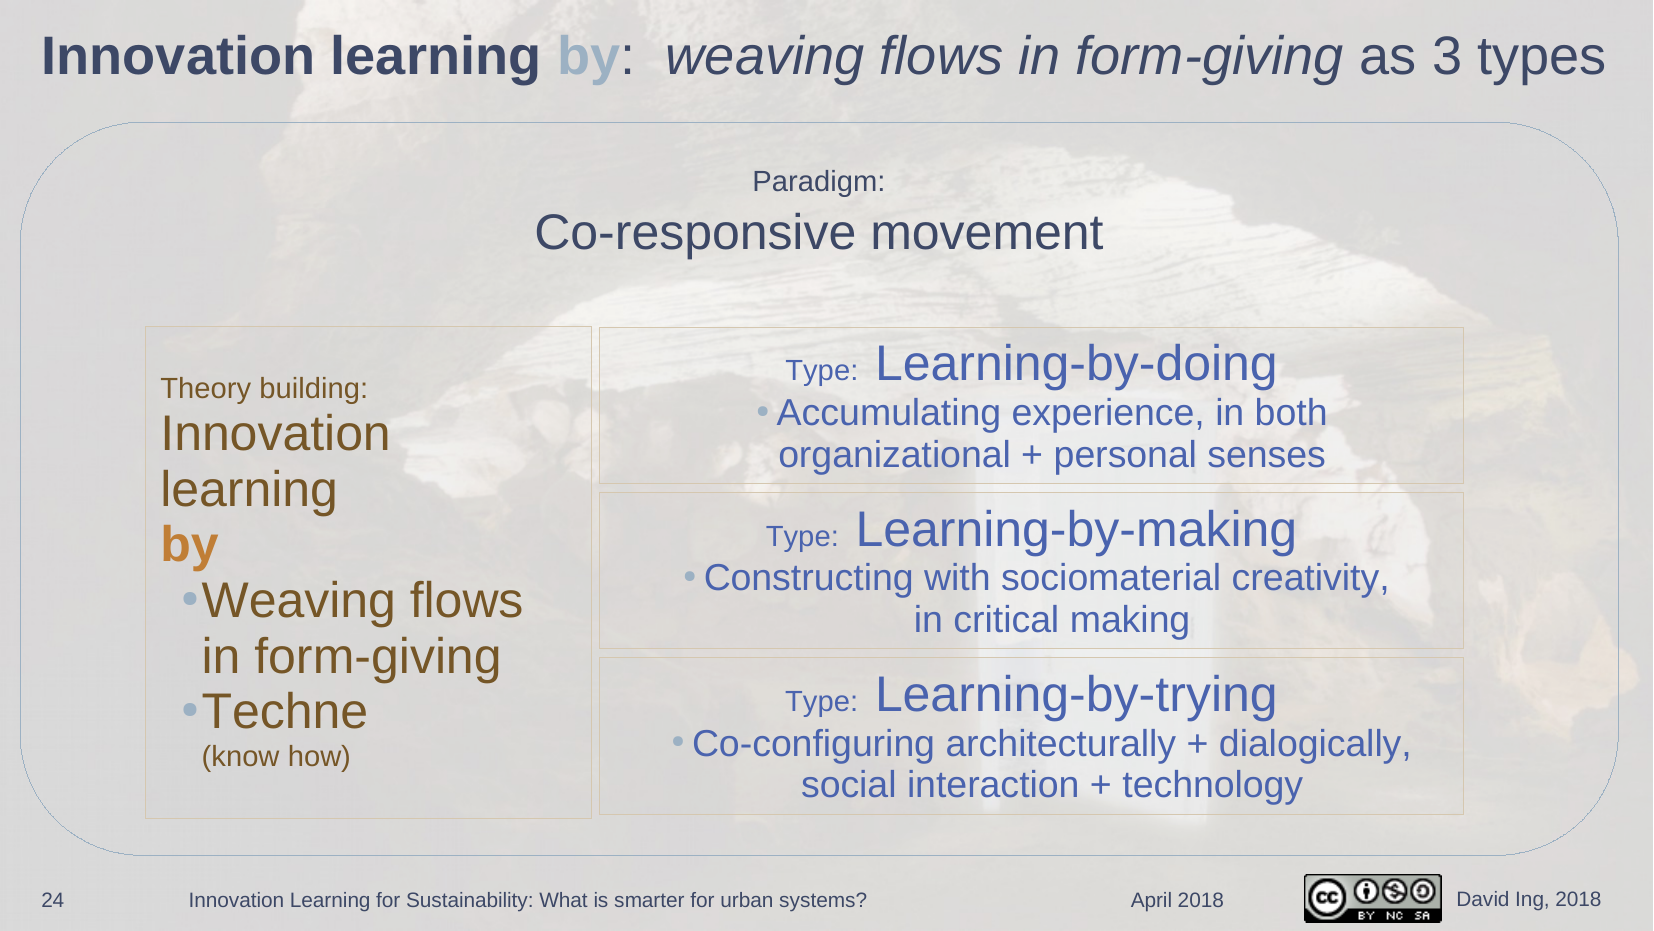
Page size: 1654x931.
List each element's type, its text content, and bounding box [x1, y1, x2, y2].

text_box Paradigm: Co-responsive movement [20, 122, 1619, 856]
picture [1304, 874, 1442, 923]
text_box Type: Learning-by-trying Co-configuring architecturally + dialogically, social interaction + technology [599, 657, 1464, 815]
text_box Theory building: Innovation learning by Weaving flows in form-giving Techne (know how) [145, 326, 592, 819]
text_box Type: Learning-by-doing Accumulating experience, in both organizational + personal senses [599, 327, 1464, 484]
text_box Value-elevating co-creation Providers and customer mutually experience, and then improve [0, 0, 1653, 931]
text_box Type: Learning-by-making Constructing with sociomaterial creativity, in critical making [599, 492, 1464, 649]
title Innovation learning by: weaving flows in form-giving as 3 types [41, 30, 1613, 126]
